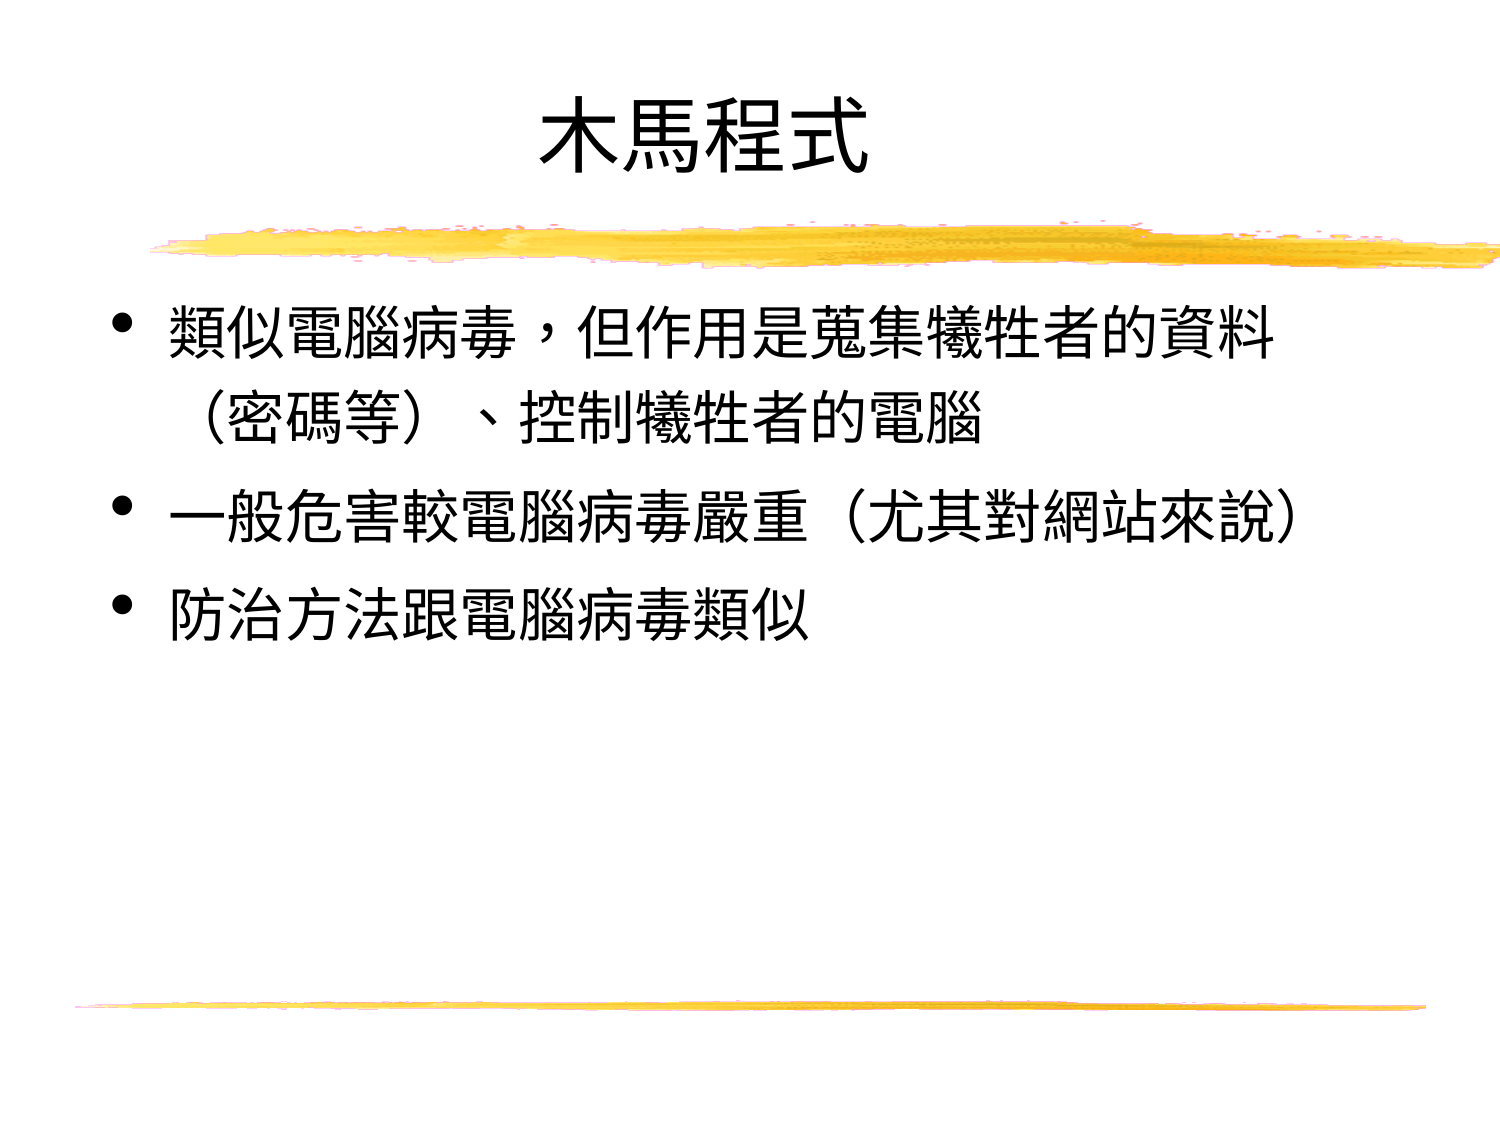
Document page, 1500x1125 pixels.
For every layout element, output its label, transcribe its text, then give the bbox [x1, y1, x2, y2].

title 木馬程式 [66, 30, 1342, 231]
picture [150, 215, 1500, 279]
picture [75, 999, 1426, 1013]
list 類似電腦病毒，但作用是蒐集犧牲者的資料（密碼等）、控制犧牲者的電腦 一般危害較電腦病毒嚴重（尤其對網站來說） 防治方法跟電腦病毒類似 [112, 287, 1388, 963]
